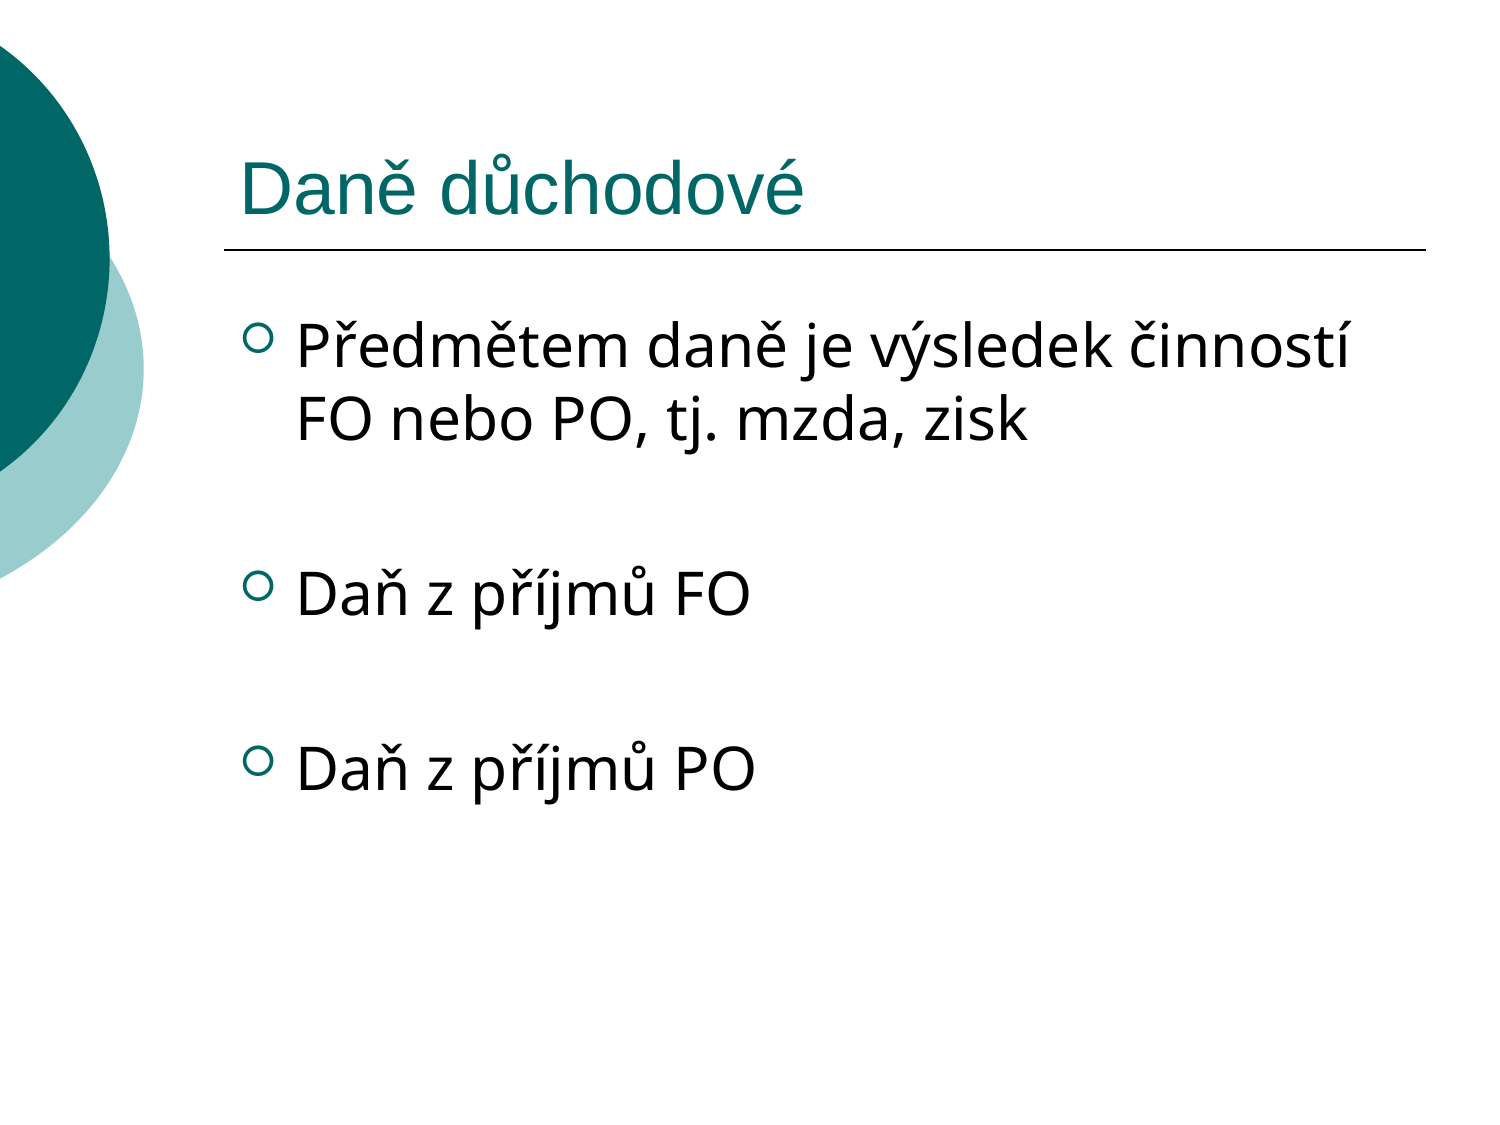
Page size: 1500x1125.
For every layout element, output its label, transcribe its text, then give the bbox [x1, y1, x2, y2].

title Daně důchodové [224, 49, 1425, 237]
list Předmětem daně je výsledek činností FO nebo PO, tj. mzda, zisk Daň z příjmů FO Daň z příjmů PO [224, 299, 1425, 975]
